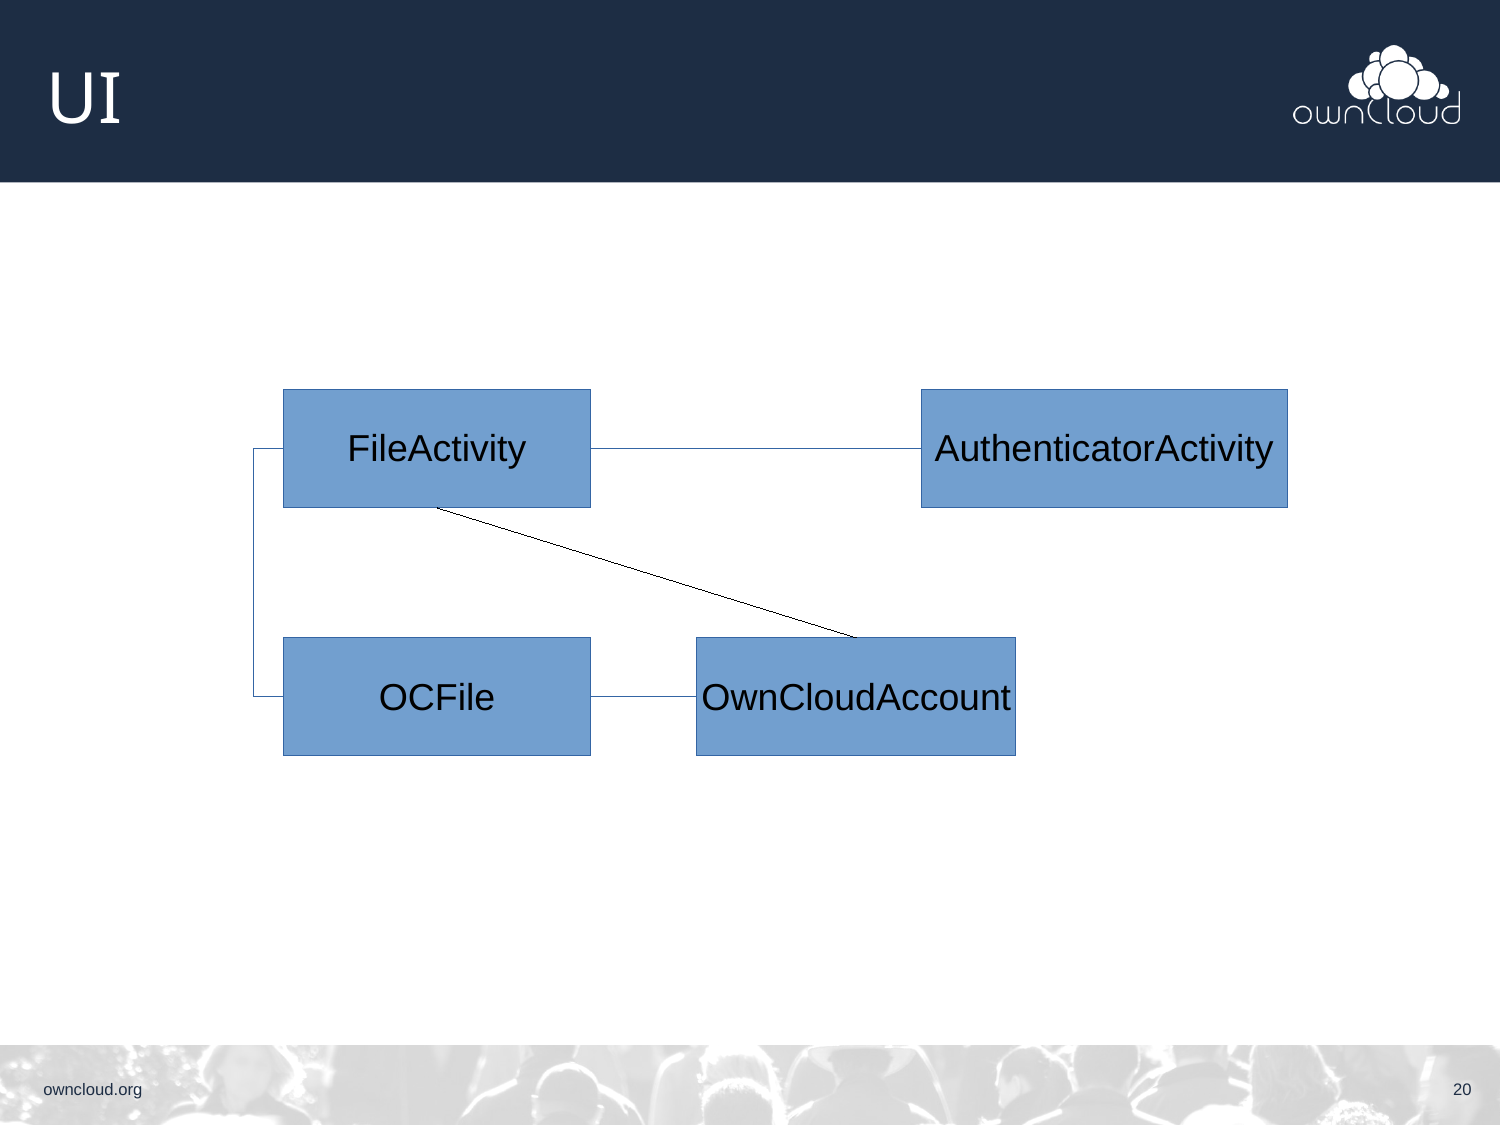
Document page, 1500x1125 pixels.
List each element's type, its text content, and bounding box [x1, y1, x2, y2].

picture [0, 1045, 1500, 1125]
picture [1293, 45, 1460, 124]
text_box OwnCloudAccount [696, 637, 1016, 756]
text_box AuthenticatorActivity [921, 389, 1288, 508]
text_box OCFile [283, 637, 591, 756]
text_box FileActivity [283, 389, 591, 508]
title UI [46, 5, 1258, 187]
